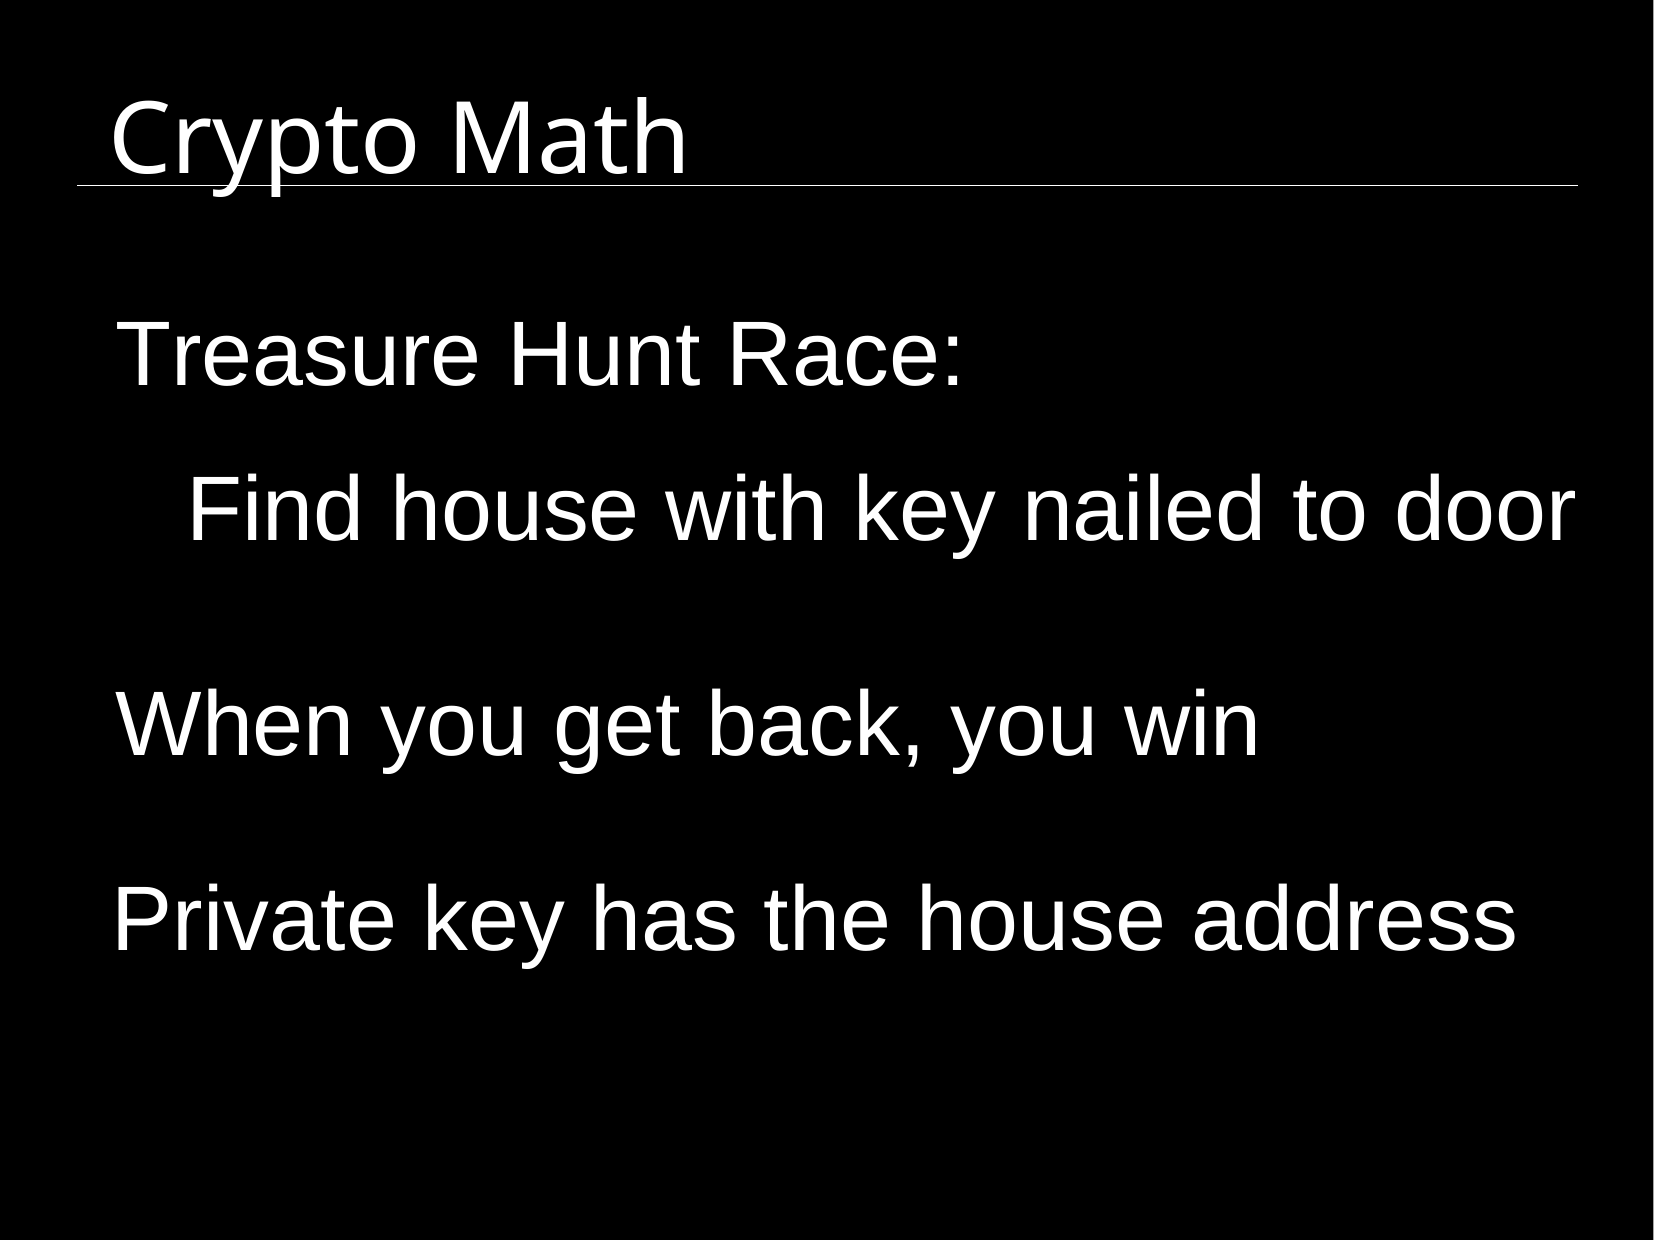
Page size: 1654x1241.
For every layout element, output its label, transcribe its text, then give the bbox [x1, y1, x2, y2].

text_box When you get back, you win [100, 665, 1304, 783]
text_box Private key has the house address [96, 859, 1535, 978]
text_box Find house with key nailed to door [96, 450, 1595, 568]
text_box Treasure Hunt Race: [100, 295, 983, 413]
text_box Crypto Math [93, 58, 668, 185]
